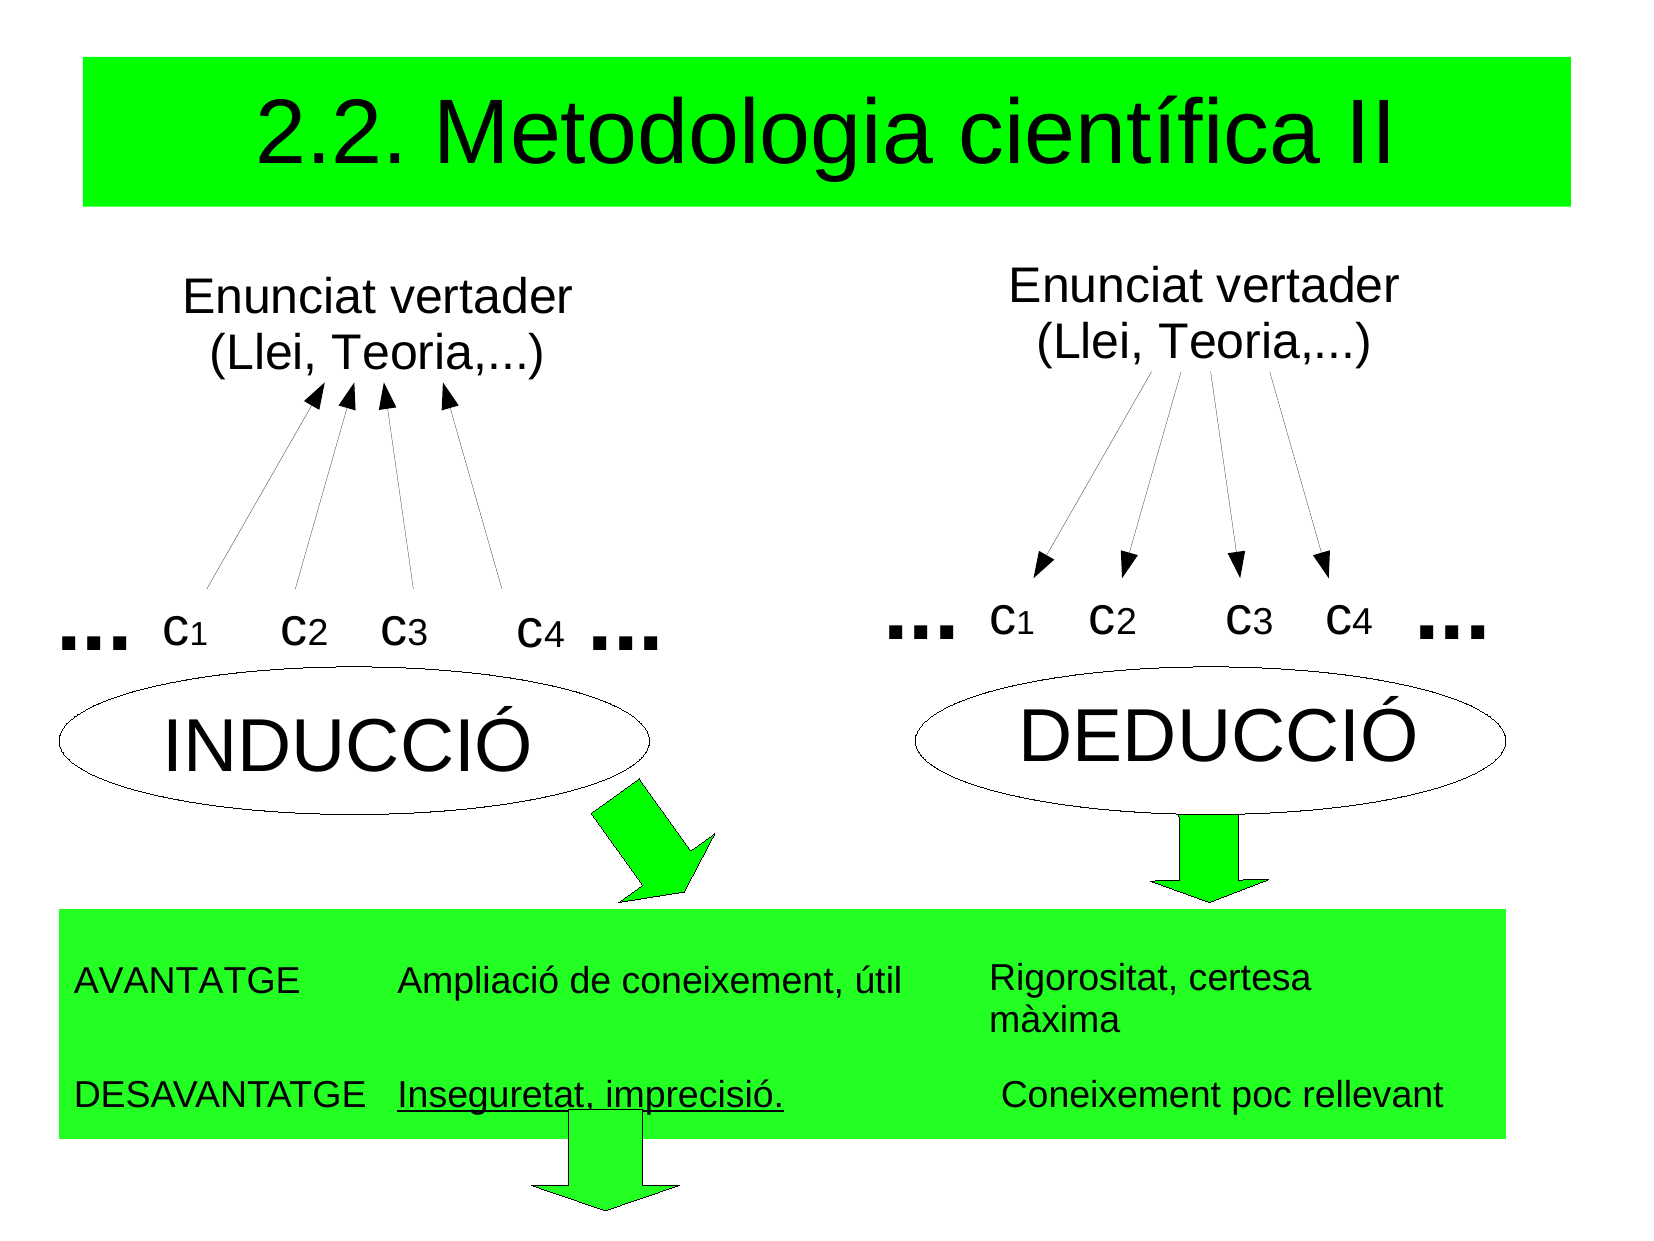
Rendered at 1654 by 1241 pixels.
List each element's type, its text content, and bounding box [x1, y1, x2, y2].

table_cell Inseguretat, imprecisió. [383, 1024, 944, 1139]
title 2.2. Metodologia científica II [82, 56, 1571, 207]
text_box Enunciat vertader (Llei, Teoria,...) [933, 206, 1477, 420]
table_cell Coneixement poc rellevant [944, 1024, 1506, 1139]
table_header [1074, 1014, 1082, 1024]
text_box ... [573, 560, 680, 678]
text_box c2 [265, 589, 403, 696]
table_header AVANTATGE [59, 909, 383, 1024]
text_box [591, 778, 715, 903]
text_box INDUCCIÓ [147, 696, 549, 796]
text_box [1150, 814, 1269, 903]
table_header [995, 1014, 1003, 1024]
text_box c1 [147, 589, 265, 692]
text_box DEDUCCIÓ [1003, 686, 1434, 785]
text_box ... [1399, 549, 1506, 667]
text_box c3 [1211, 578, 1289, 654]
text_box ... [868, 549, 975, 667]
subtitle Enunciat vertader (Llei, Teoria,...) [106, 217, 650, 431]
text_box ... [41, 560, 148, 678]
text_box c4 [1310, 578, 1388, 686]
text_box [531, 1109, 680, 1211]
text_box c1 [974, 578, 1093, 681]
table_header [1006, 1014, 1014, 1024]
text_box c4 [502, 591, 580, 785]
table_header Ampliació de coneixement, útil [383, 909, 944, 1024]
table_cell DESAVANTATGE [59, 1024, 383, 1139]
table_header [944, 909, 1506, 1024]
text_box c3 [365, 589, 443, 665]
table_header [1085, 1014, 1093, 1024]
text_box c2 [1073, 578, 1211, 686]
text_box Rigorositat, certesa màxima [974, 949, 1468, 992]
